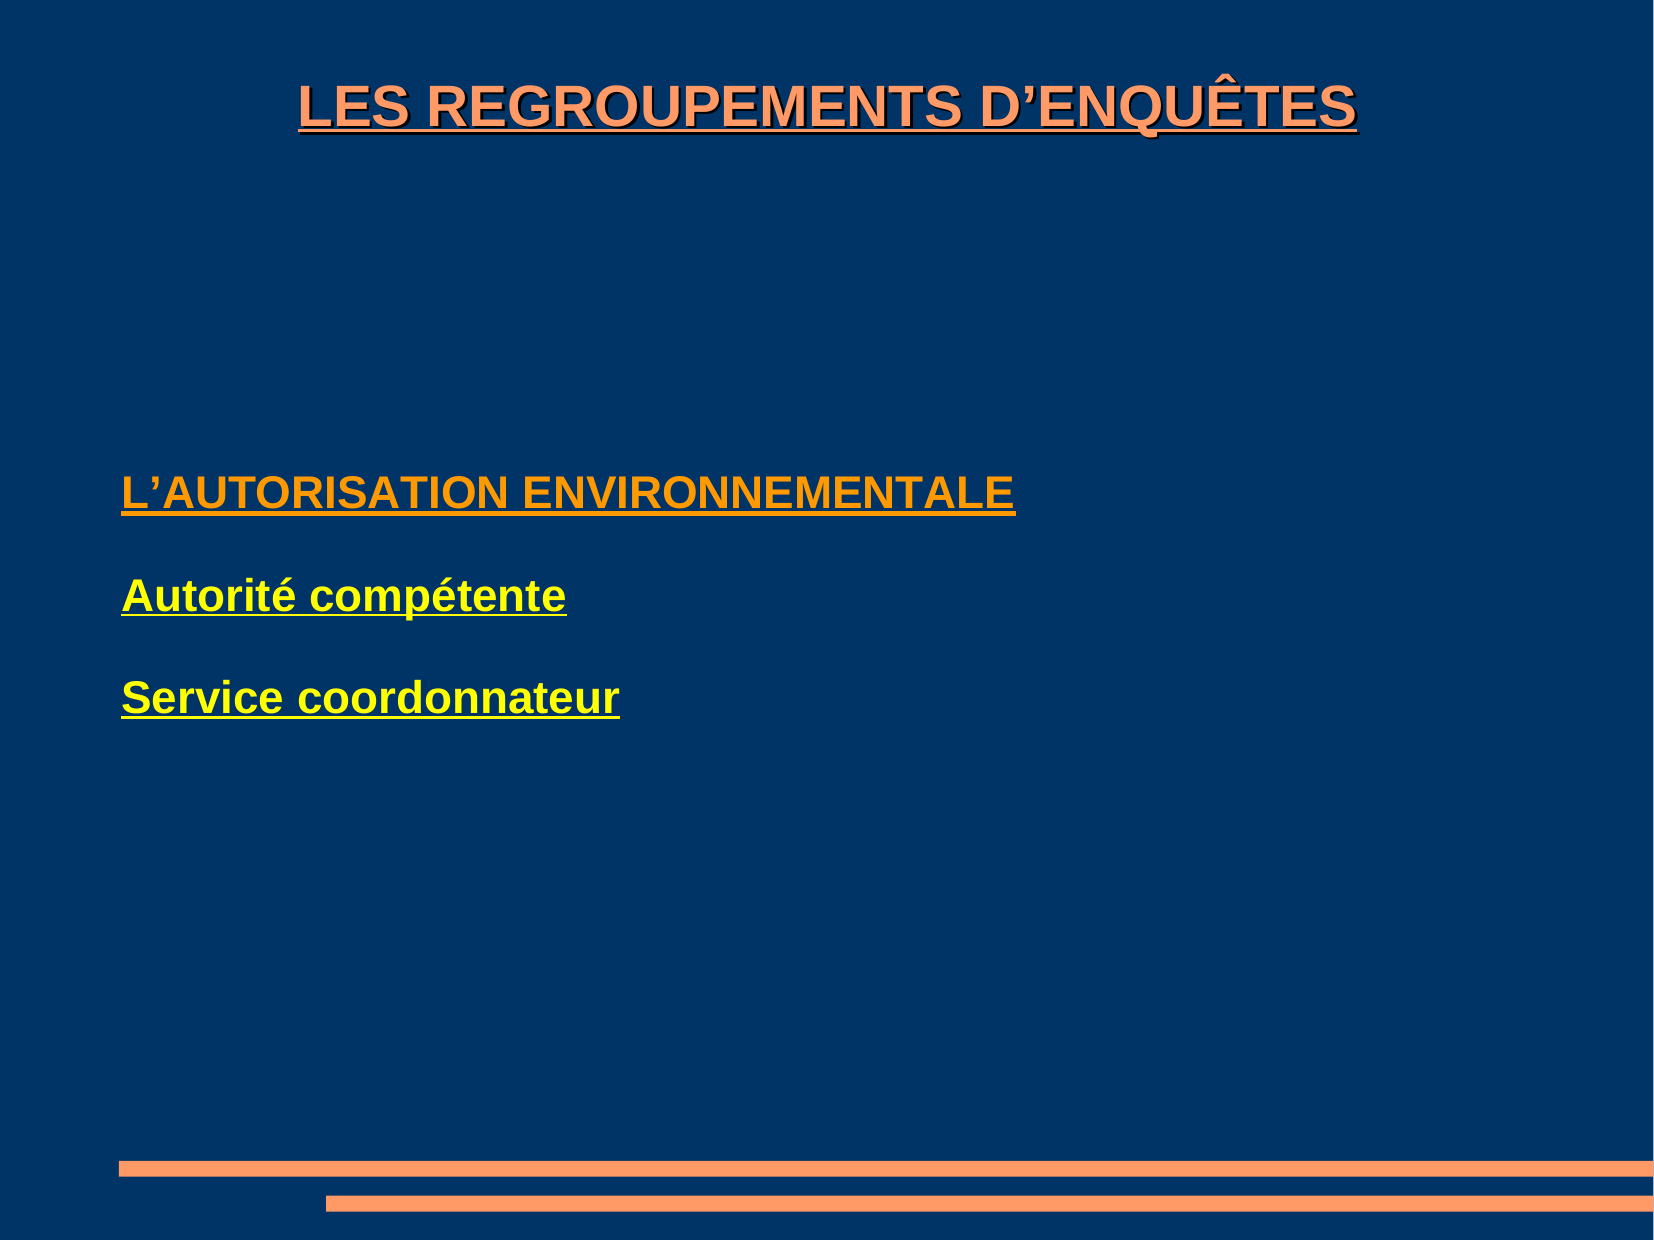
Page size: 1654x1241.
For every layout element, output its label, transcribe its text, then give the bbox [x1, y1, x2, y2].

subtitle L’AUTORISATION ENVIRONNEMENTALE Autorité compétente Service coordonnateur [121, 201, 1561, 1143]
title LES REGROUPEMENTS D’ENQUÊTES [121, 46, 1534, 166]
